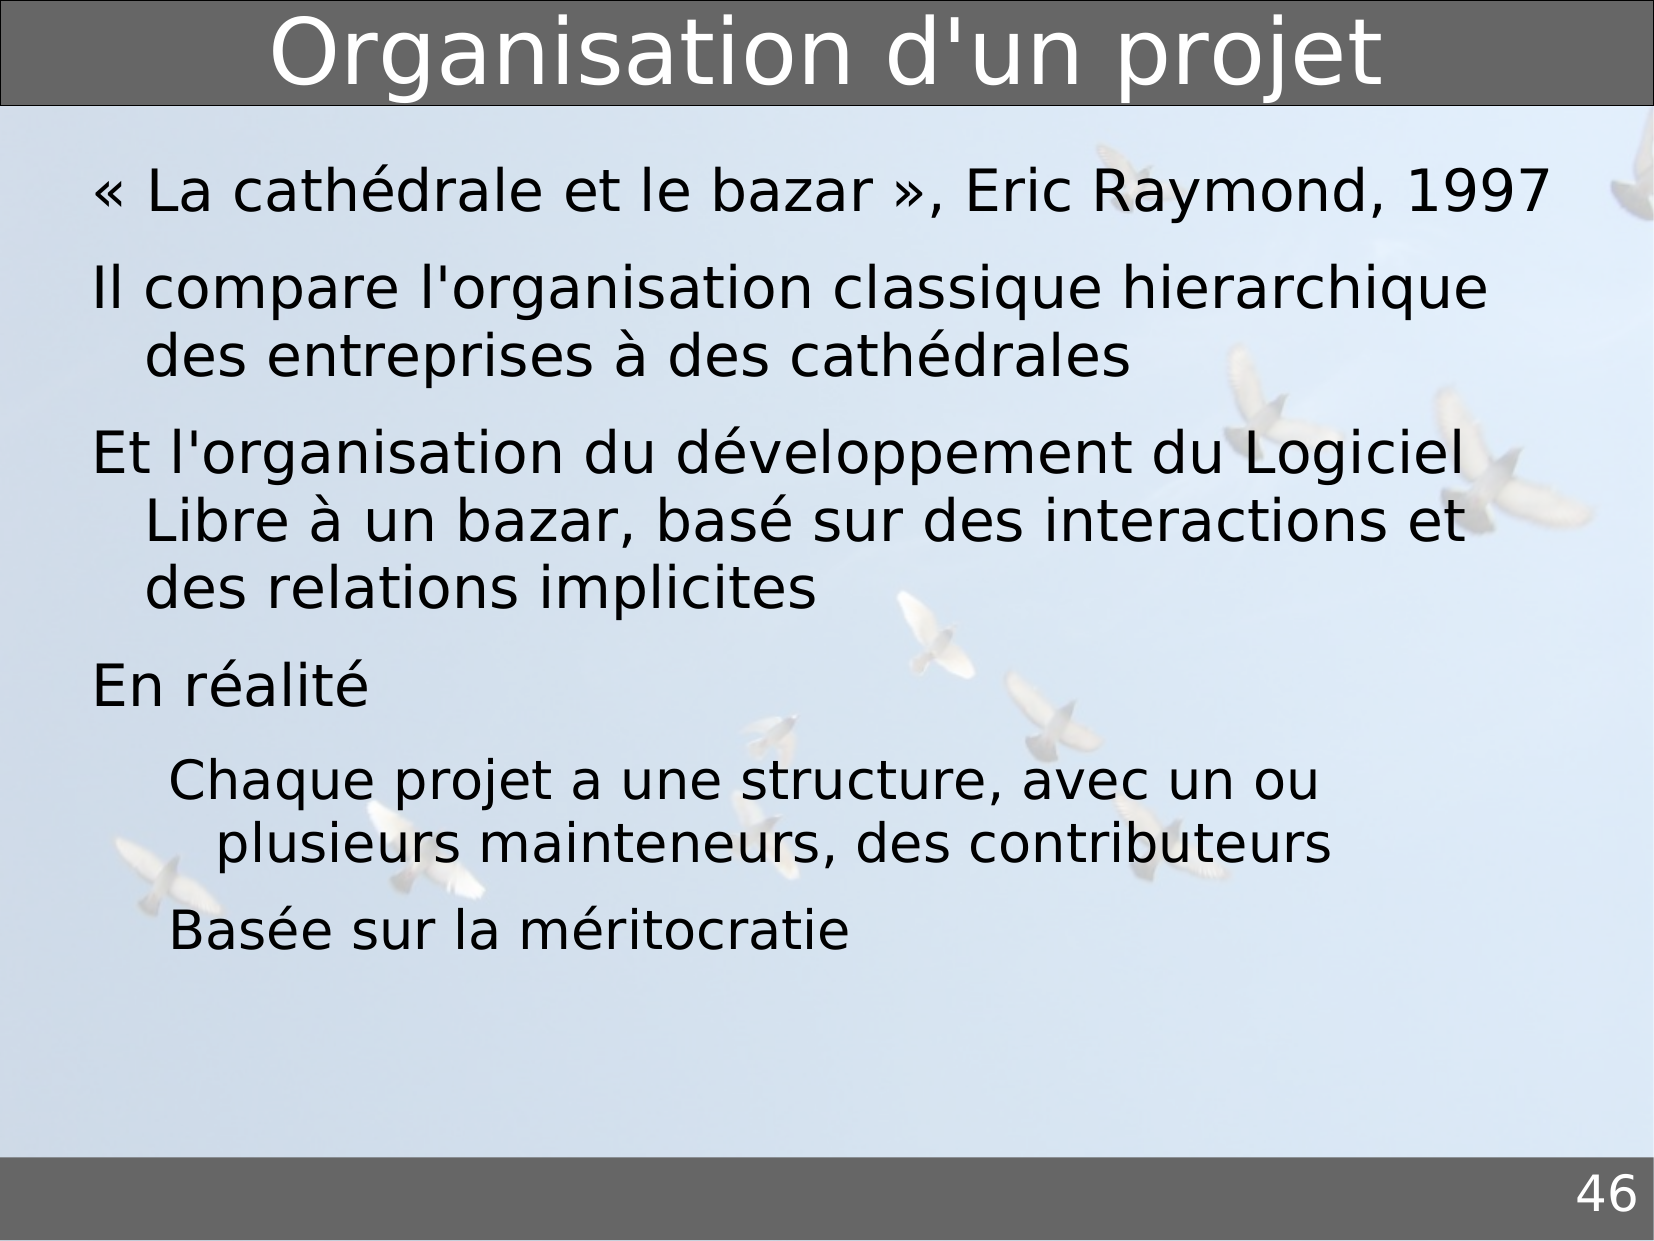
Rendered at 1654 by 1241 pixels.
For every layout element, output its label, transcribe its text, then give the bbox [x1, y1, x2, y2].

title Organisation d'un projet [0, 0, 1654, 107]
list « La cathédrale et le bazar », Eric Raymond, 1997 Il compare l'organisation classique hierarchique des entreprises à des cathédrales Et l'organisation du développement du Logiciel Libre à un bazar, basé sur des interactions et des relations implicites En réalité Chaque projet a une structure, avec un ou plusieurs mainteneurs, des contributeurs Basée sur la méritocratie [74, 157, 1582, 1120]
